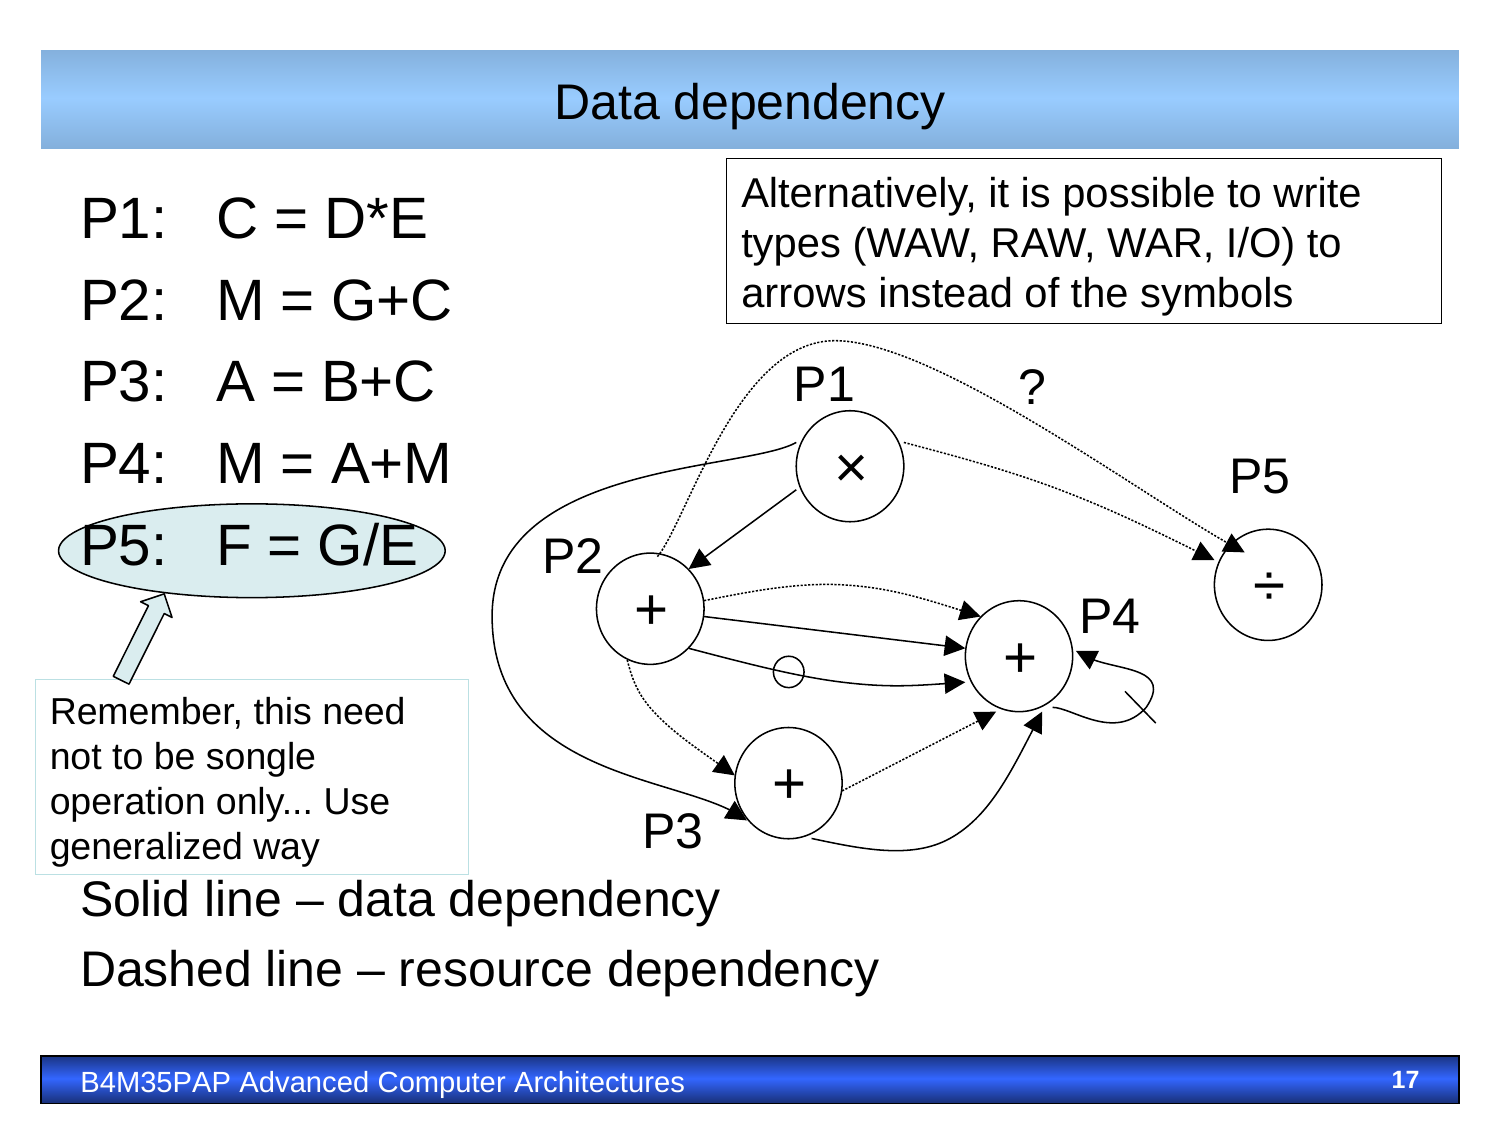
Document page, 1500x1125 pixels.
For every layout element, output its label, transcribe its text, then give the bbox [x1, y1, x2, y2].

text_box ? [1003, 346, 1123, 435]
text_box P1 [779, 343, 964, 470]
text_box [58, 539, 64, 562]
text_box + [607, 643, 693, 665]
text_box P4 [1064, 575, 1249, 703]
text_box ÷ [1215, 564, 1323, 641]
text_box P3 [627, 790, 812, 918]
text_box Remember, this need not to be songle operation only... Use generalized way [35, 679, 469, 875]
text_box × [796, 470, 904, 522]
text_box [113, 593, 173, 685]
text_box + [734, 727, 843, 834]
text_box Alternatively, it is possible to write types (WAW, RAW, WAR, I/O) to arrows instead of the symbols [726, 158, 1442, 324]
text_box + [965, 600, 1064, 712]
text_box P5 [1214, 436, 1399, 564]
text_box P2 [527, 515, 712, 643]
list P1: C = D*E P2: M = G+C P3: A = B+C P4: M = A+M P5: F = G/E Solid line – data dependency Dashed line – resource dependency [64, 172, 1436, 1000]
title Data dependency [41, 50, 1459, 149]
